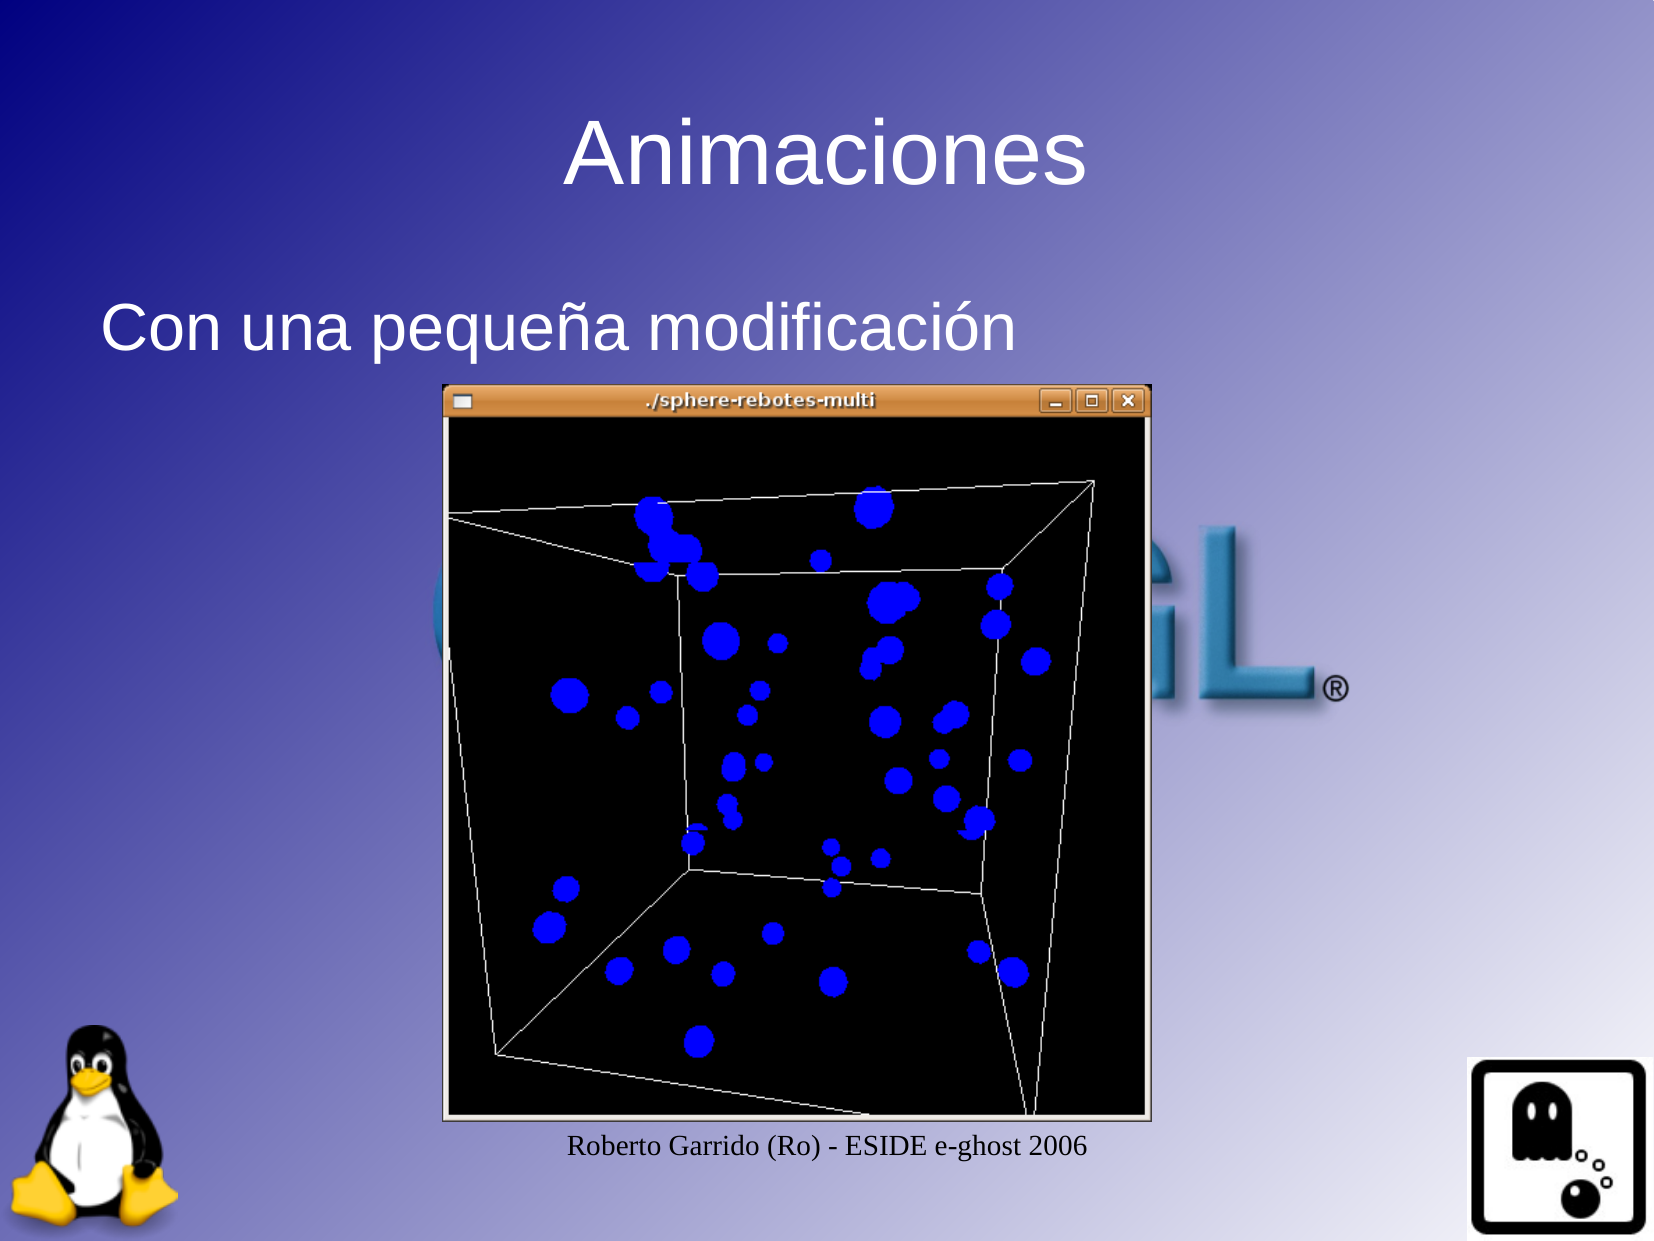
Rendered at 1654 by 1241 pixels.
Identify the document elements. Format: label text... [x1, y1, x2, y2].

picture [1467, 1057, 1654, 1241]
title Animaciones [82, 49, 1571, 257]
picture [0, 1025, 178, 1241]
list Con una pequeña modificación [82, 290, 1571, 1109]
picture [442, 384, 1152, 1123]
